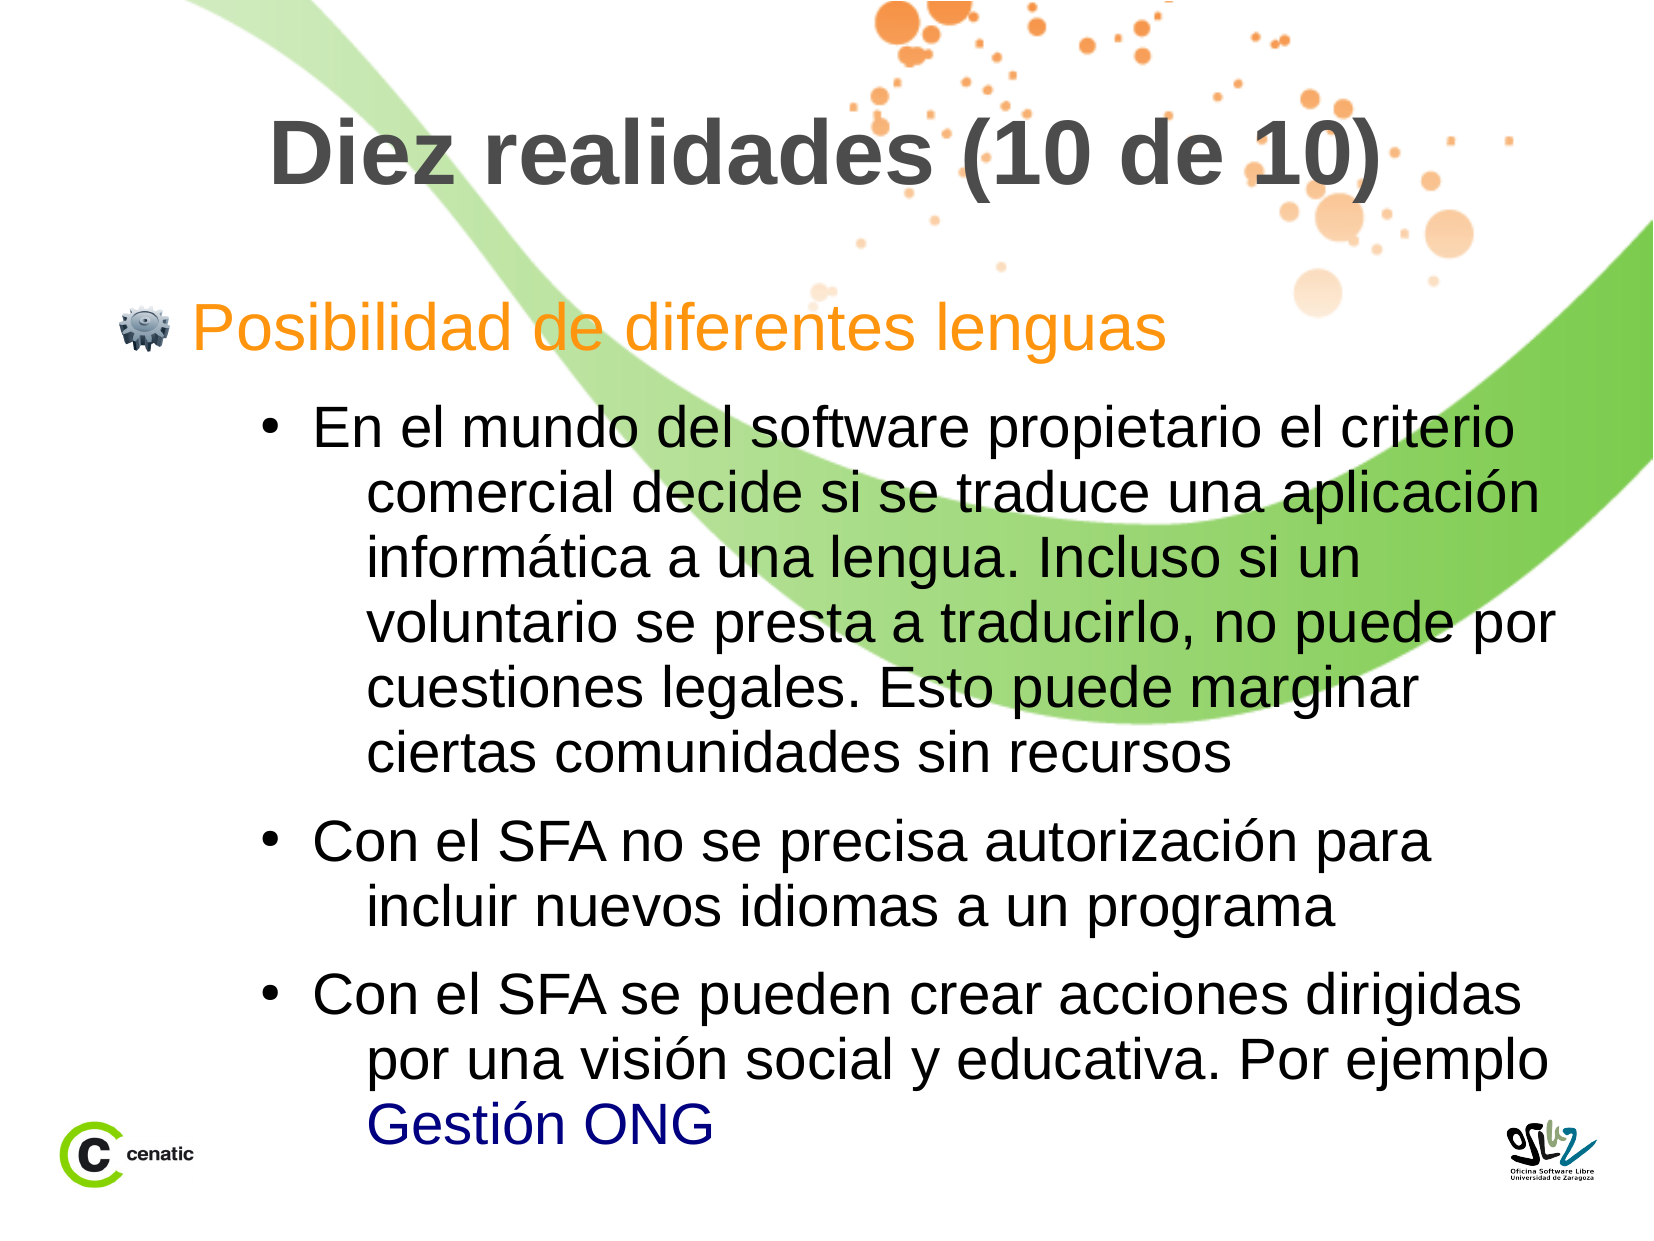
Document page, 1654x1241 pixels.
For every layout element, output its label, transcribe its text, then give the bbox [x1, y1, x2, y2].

picture [183, 0, 1653, 755]
list Posibilidad de diferentes lenguas En el mundo del software propietario el criterio comercial decide si se traduce una aplicación informática a una lengua. Incluso si un voluntario se presta a traducirlo, no puede por cuestiones legales. Esto puede marginar ciertas comunidades sin recursos Con el SFA no se precisa autorización para incluir nuevos idiomas a un programa Con el SFA se pueden crear acciones dirigidas por una visión social y educativa. Por ejemplo Gestión ONG [82, 290, 1571, 1158]
picture [1505, 1119, 1600, 1182]
picture [59, 1121, 194, 1188]
title Diez realidades (10 de 10) [82, 56, 1571, 250]
